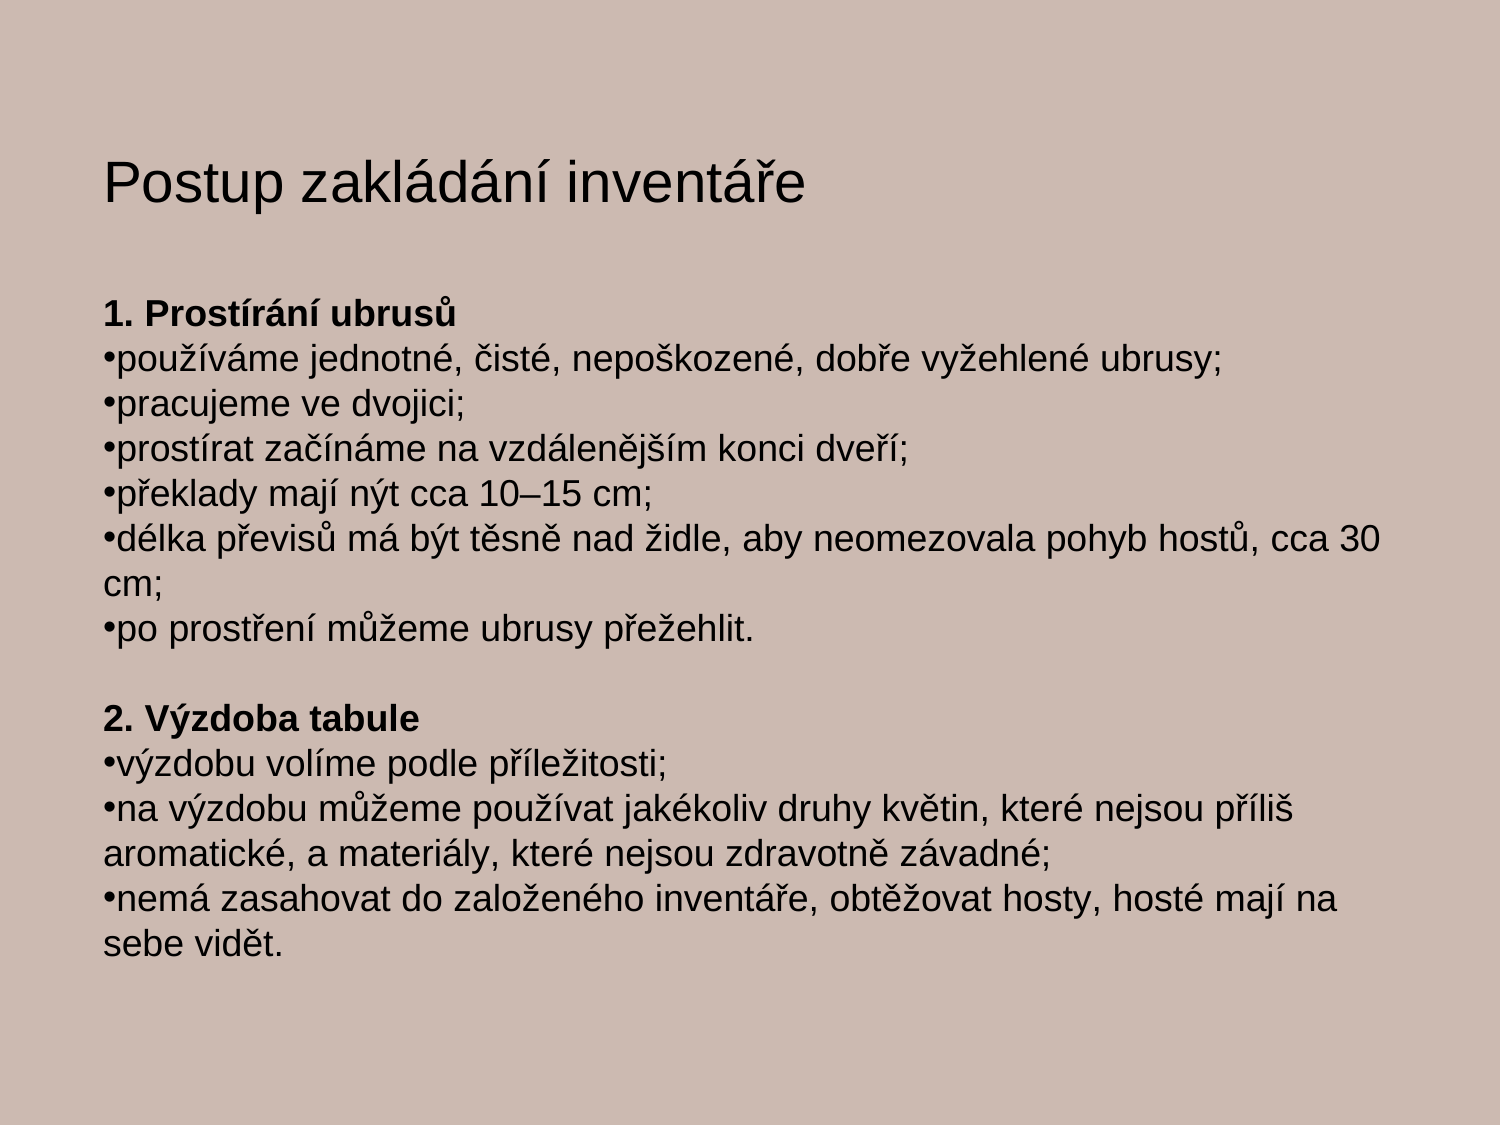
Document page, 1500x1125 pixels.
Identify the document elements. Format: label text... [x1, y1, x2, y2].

text_box Postup zakládání inventáře 1. Prostírání ubrusů používáme jednotné, čisté, nepoškozené, dobře vyžehlené ubrusy; pracujeme ve dvojici; prostírat začínáme na vzdálenějším konci dveří; překlady mají nýt cca 10–15 cm; délka převisů má být těsně nad židle, aby neomezovala pohyb hostů, cca 30 cm; po prostření můžeme ubrusy přežehlit. 2. Výzdoba tabule výzdobu volíme podle příležitosti; na výzdobu můžeme používat jakékoliv druhy květin, které nejsou příliš aromatické, a materiály, které nejsou zdravotně závadné; nemá zasahovat do založeného inventáře, obtěžovat hosty, hosté mají na sebe vidět. [88, 136, 1400, 972]
